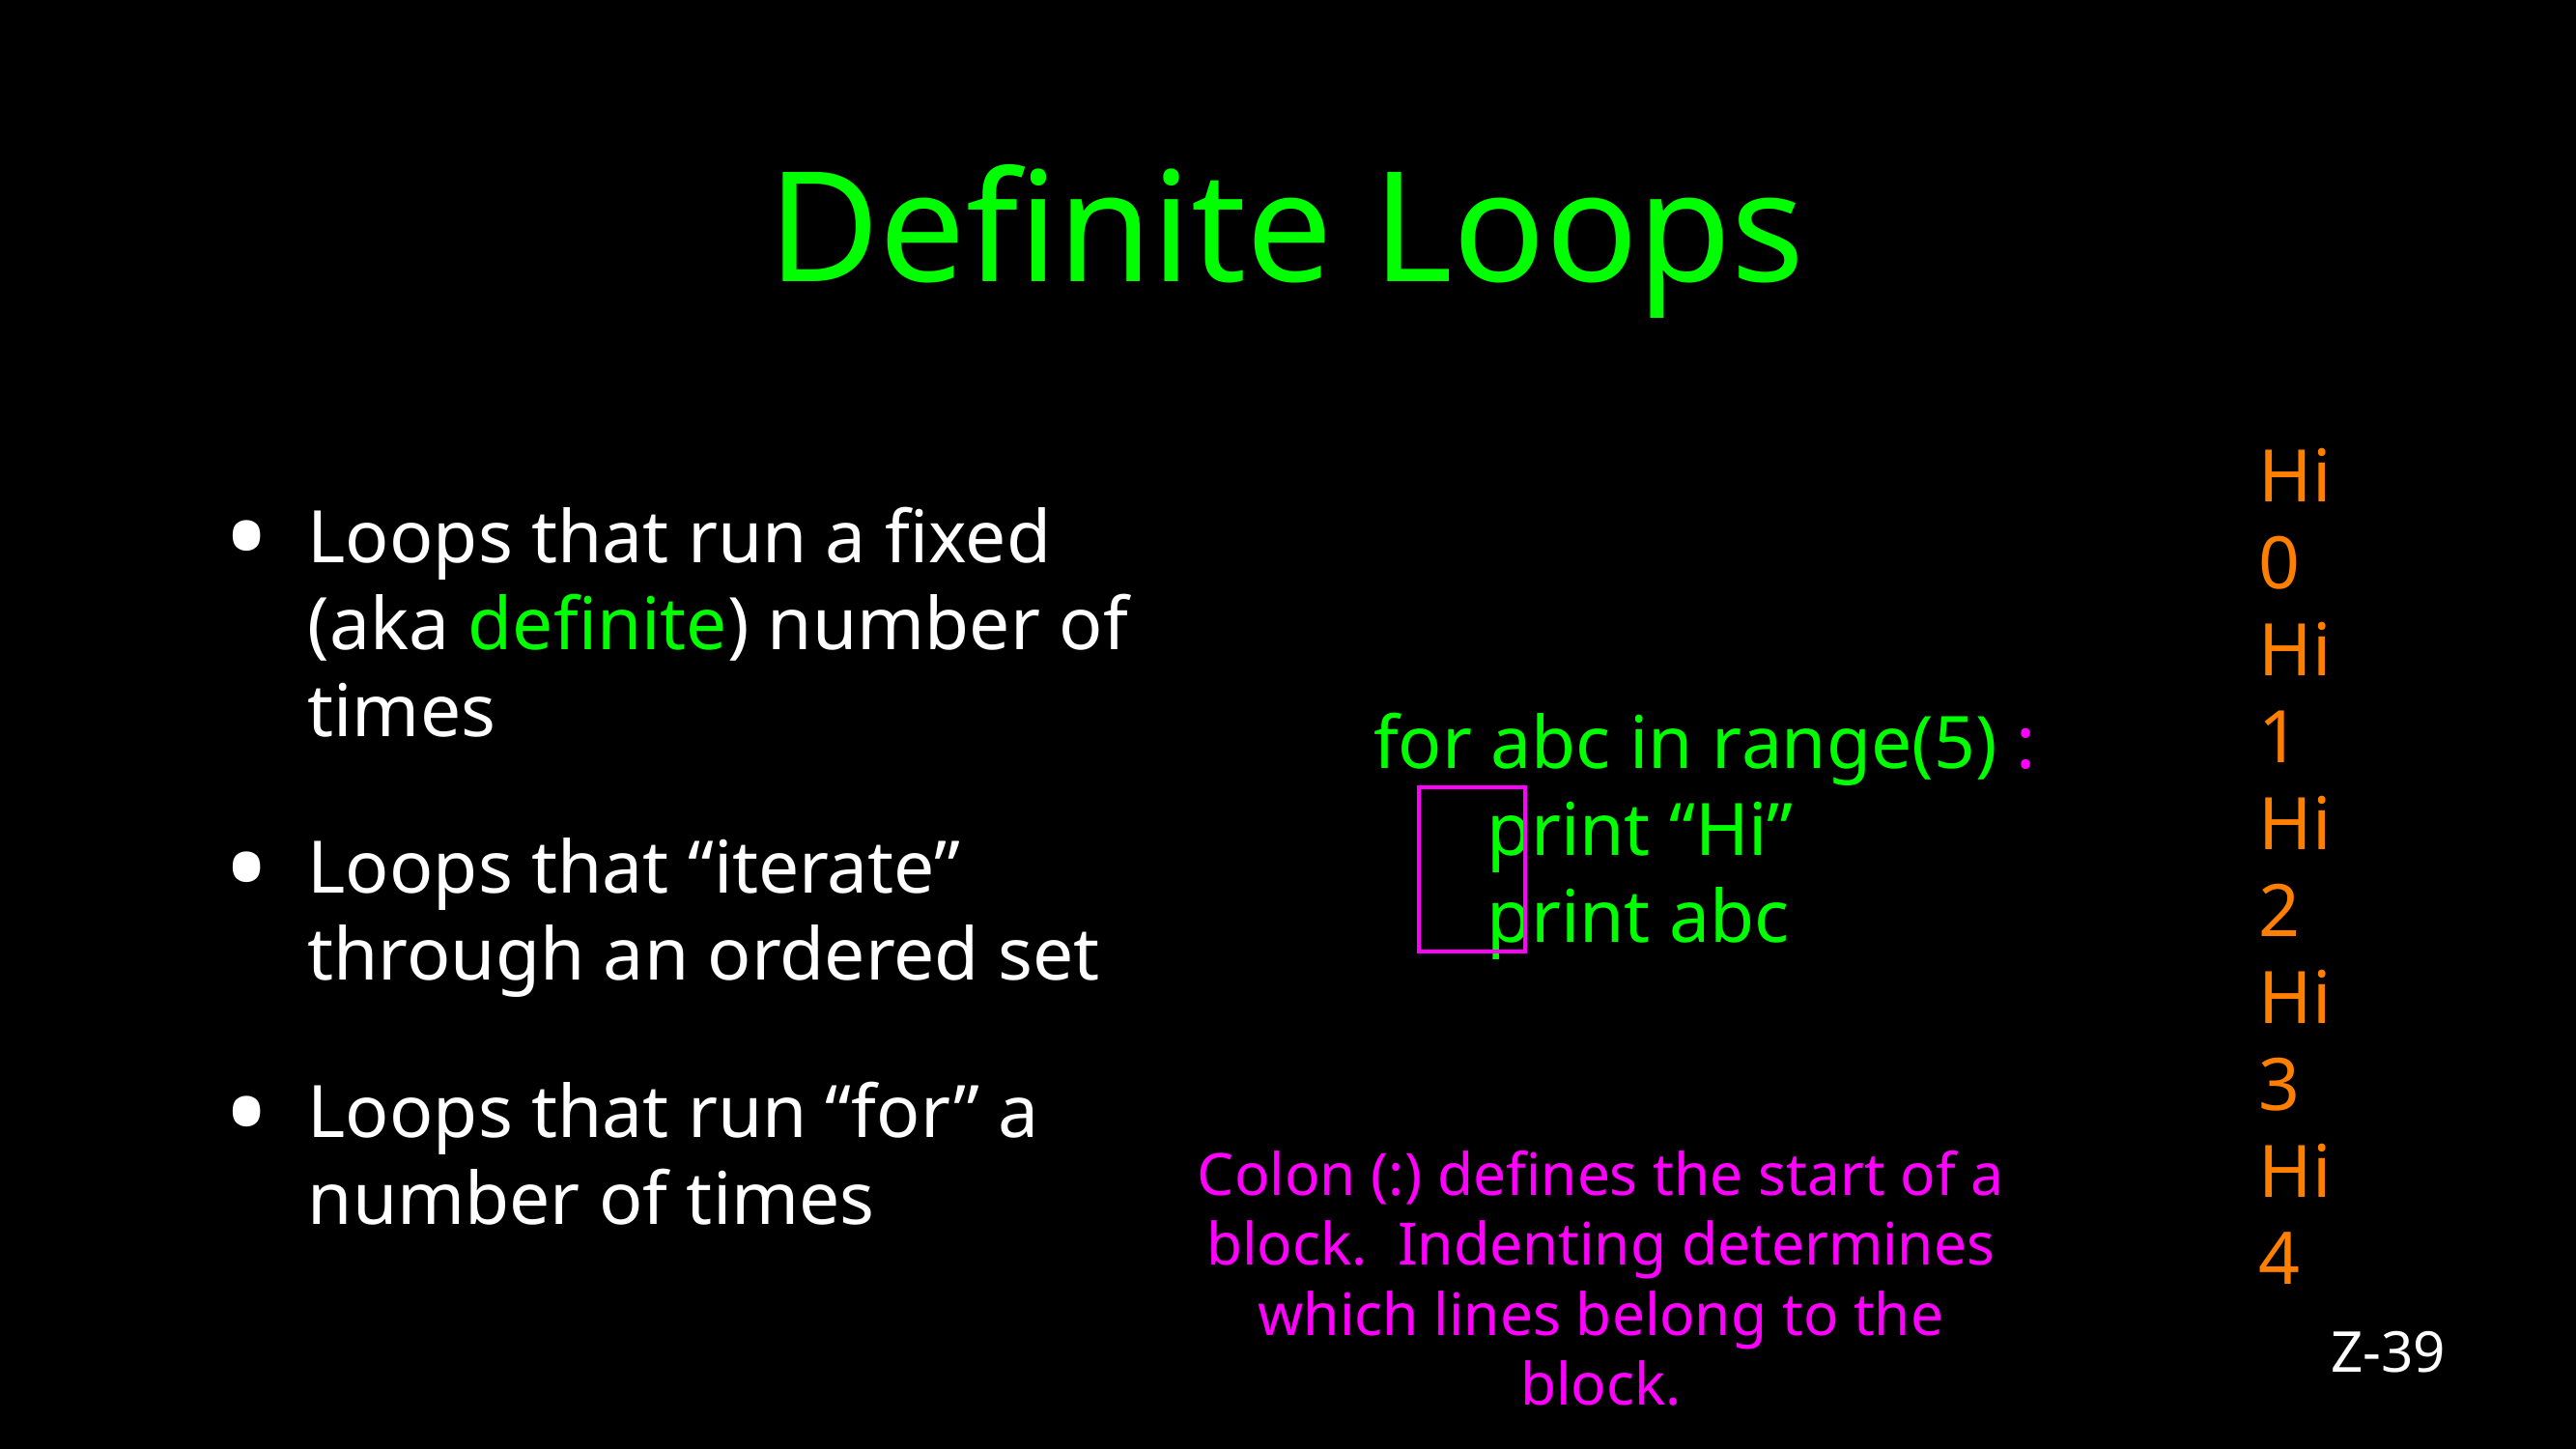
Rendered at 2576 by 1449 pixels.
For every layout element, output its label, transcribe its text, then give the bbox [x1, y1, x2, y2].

text_box for abc in range(5) : print “Hi” print abc [1421, 789, 1523, 950]
title Definite Loops [183, 38, 2392, 403]
text_box Colon (:) defines the start of a block. Indenting determines which lines belong to the block. [1188, 1166, 2014, 1388]
text_box Z-39 [2331, 1315, 2447, 1383]
text_box for abc in range(5) : print “Hi” print abc [1373, 696, 2037, 957]
list Loops that run a fixed (aka definite) number of times Loops that “iterate” through an ordered set Loops that run “for” a number of times [183, 412, 1183, 1317]
text_box Hi 0 Hi 1 Hi 2 Hi 3 Hi 4 [2258, 429, 2332, 1299]
